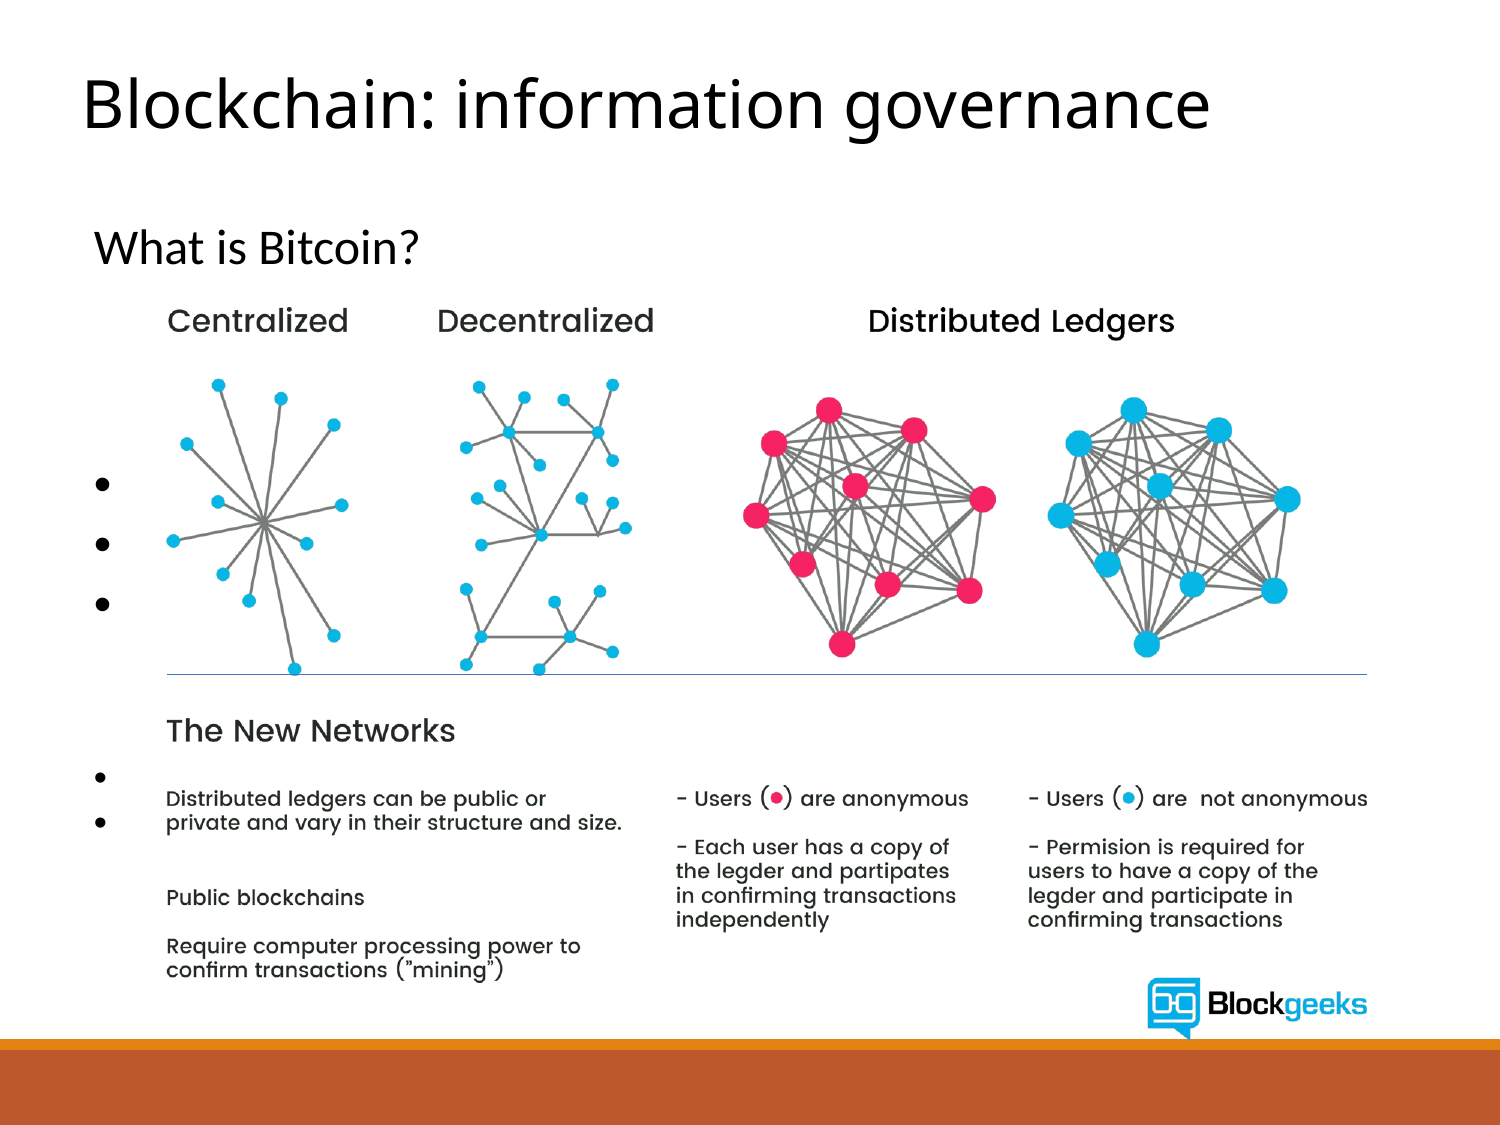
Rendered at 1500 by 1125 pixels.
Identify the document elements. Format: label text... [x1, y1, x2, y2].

text_box What is Bitcoin? [78, 207, 1148, 859]
picture [166, 675, 1367, 1041]
text_box Blockchain: information governance [66, 53, 1295, 241]
picture [166, 307, 1367, 674]
